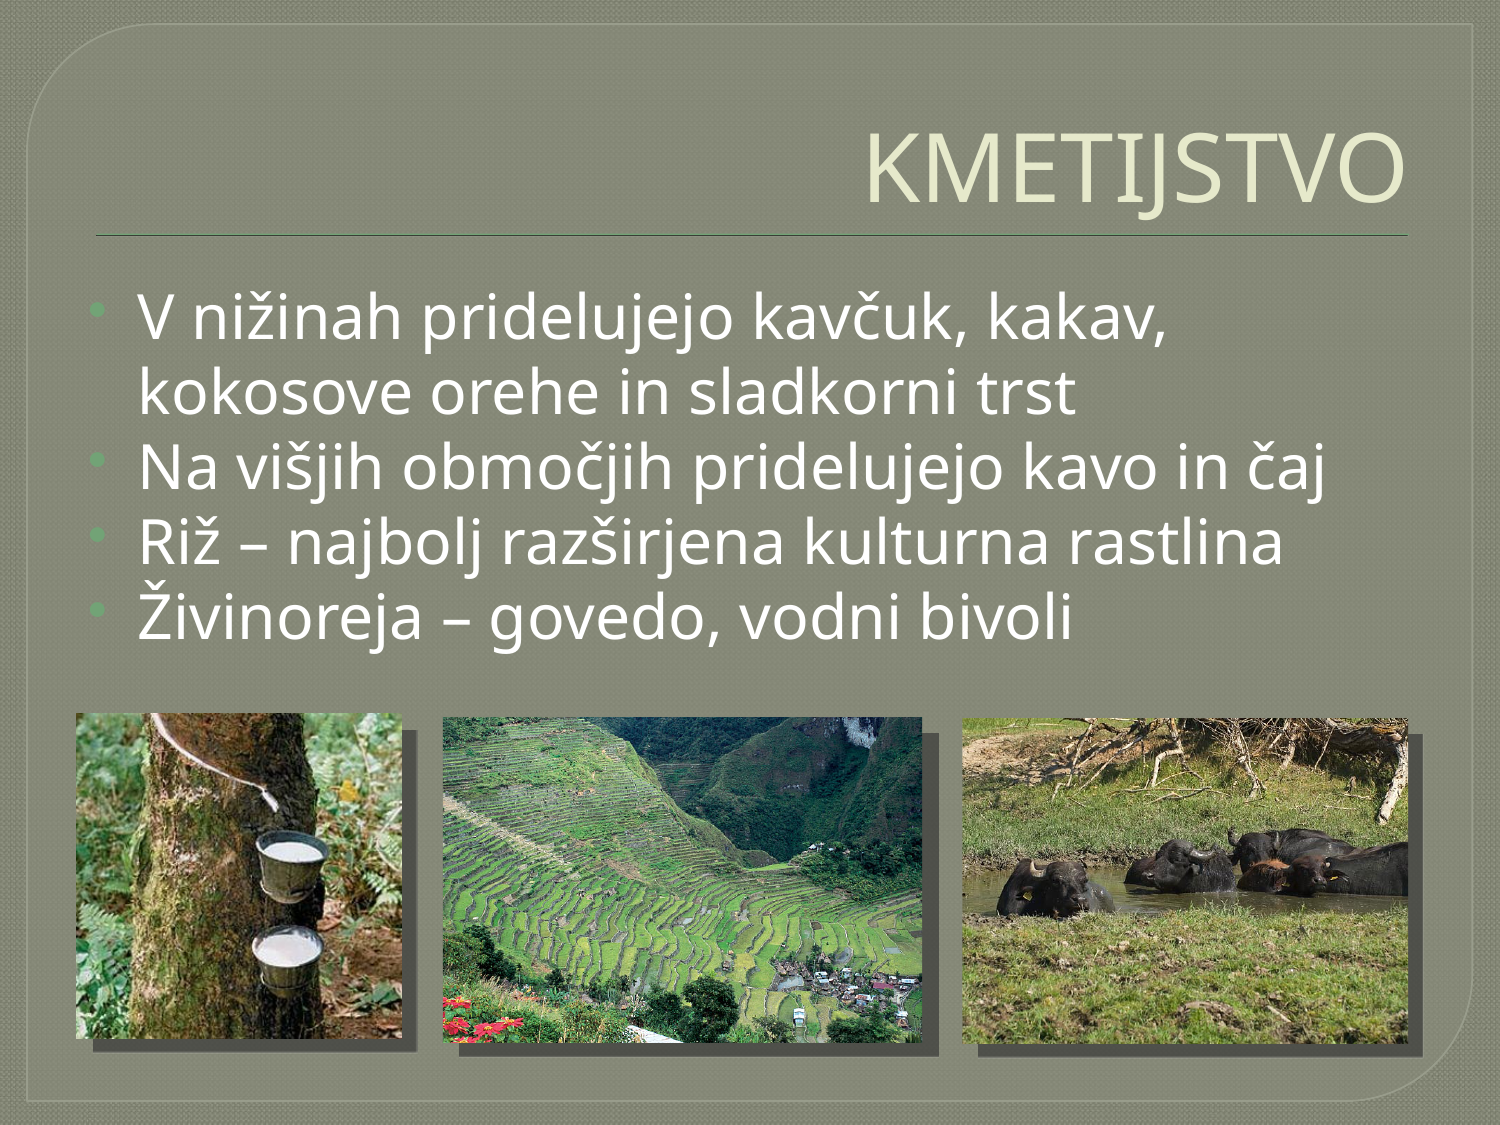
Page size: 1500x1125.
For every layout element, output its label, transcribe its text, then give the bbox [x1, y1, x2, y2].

list V nižinah pridelujejo kavčuk, kakav, kokosove orehe in sladkorni trst Na višjih območjih pridelujejo kavo in čaj Riž – najbolj razširjena kulturna rastlina Živinoreja – govedo, vodni bivoli [75, 270, 1425, 1013]
title KMETIJSTVO [75, 41, 1425, 230]
picture [0, 0, 1500, 1125]
